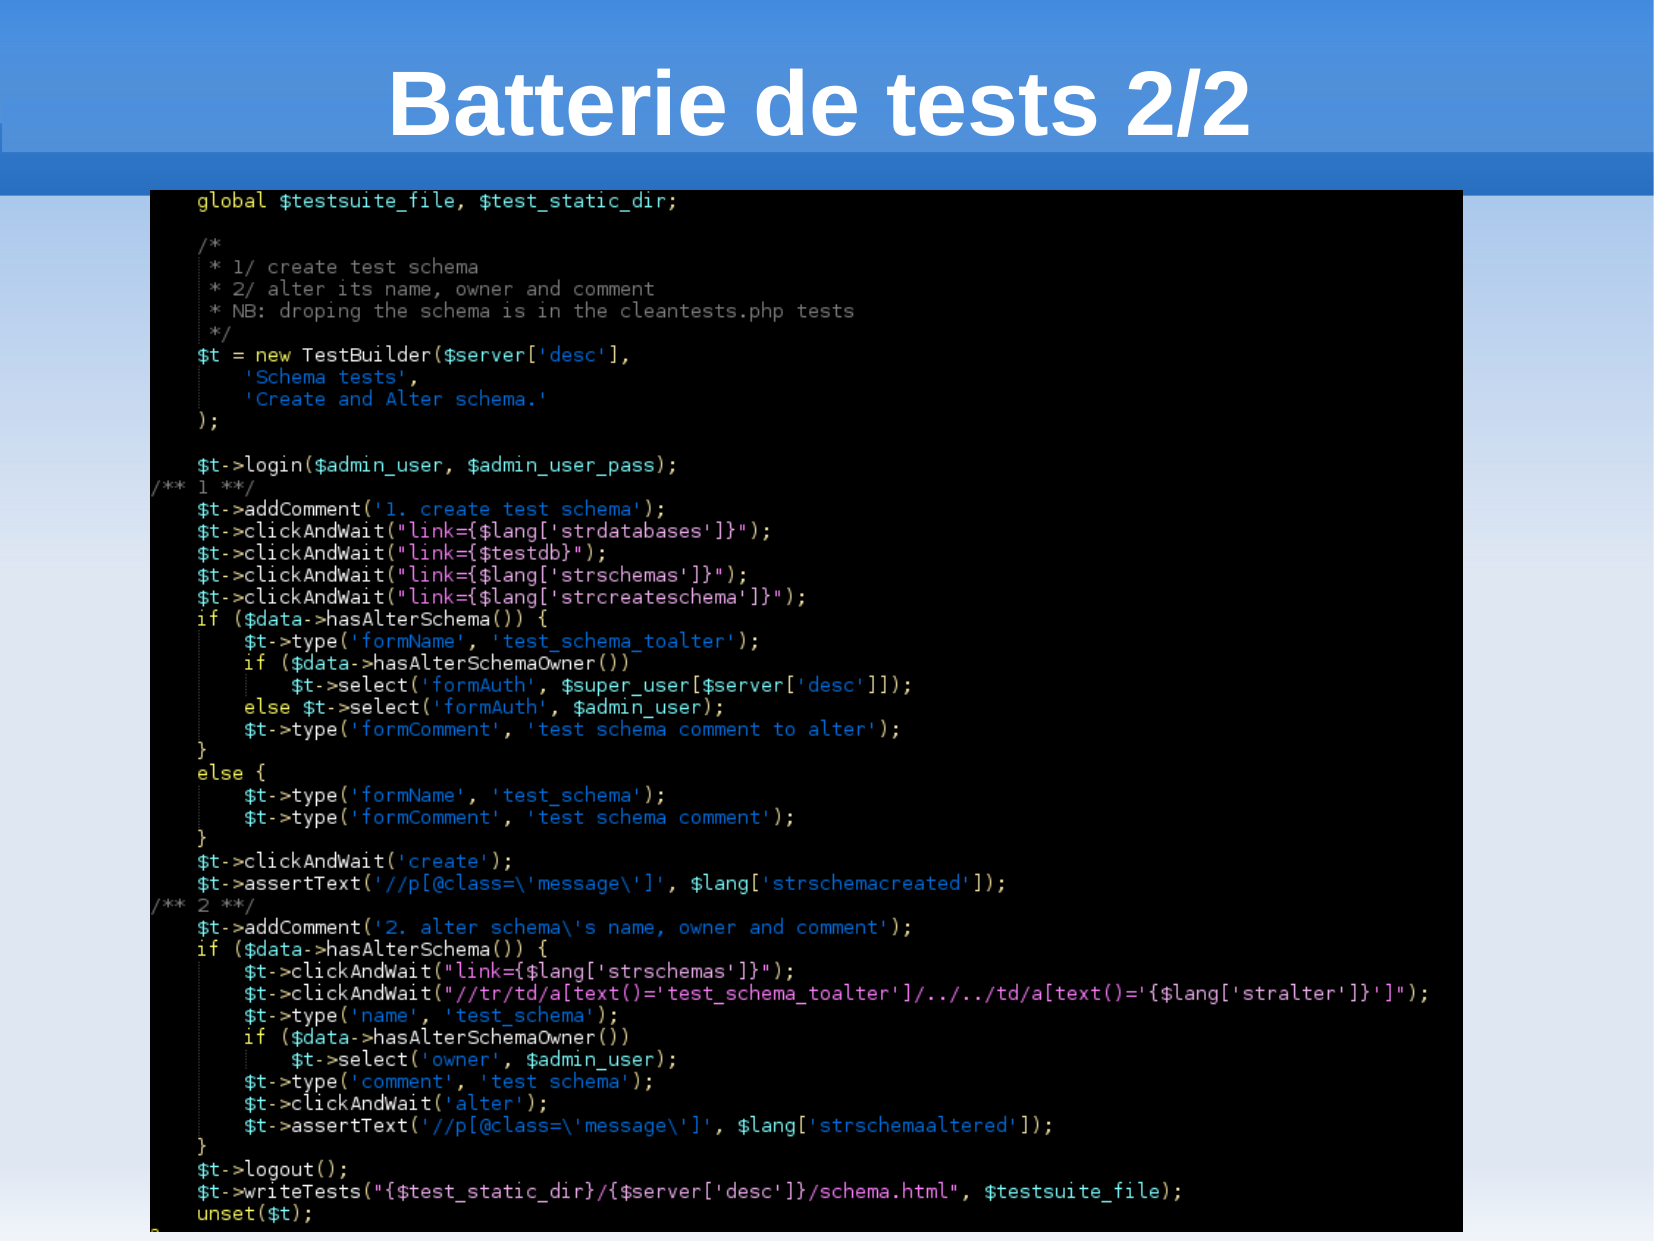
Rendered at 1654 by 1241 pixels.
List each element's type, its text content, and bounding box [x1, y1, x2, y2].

picture [0, 0, 1654, 1241]
title Batterie de tests 2/2 [76, 7, 1565, 200]
